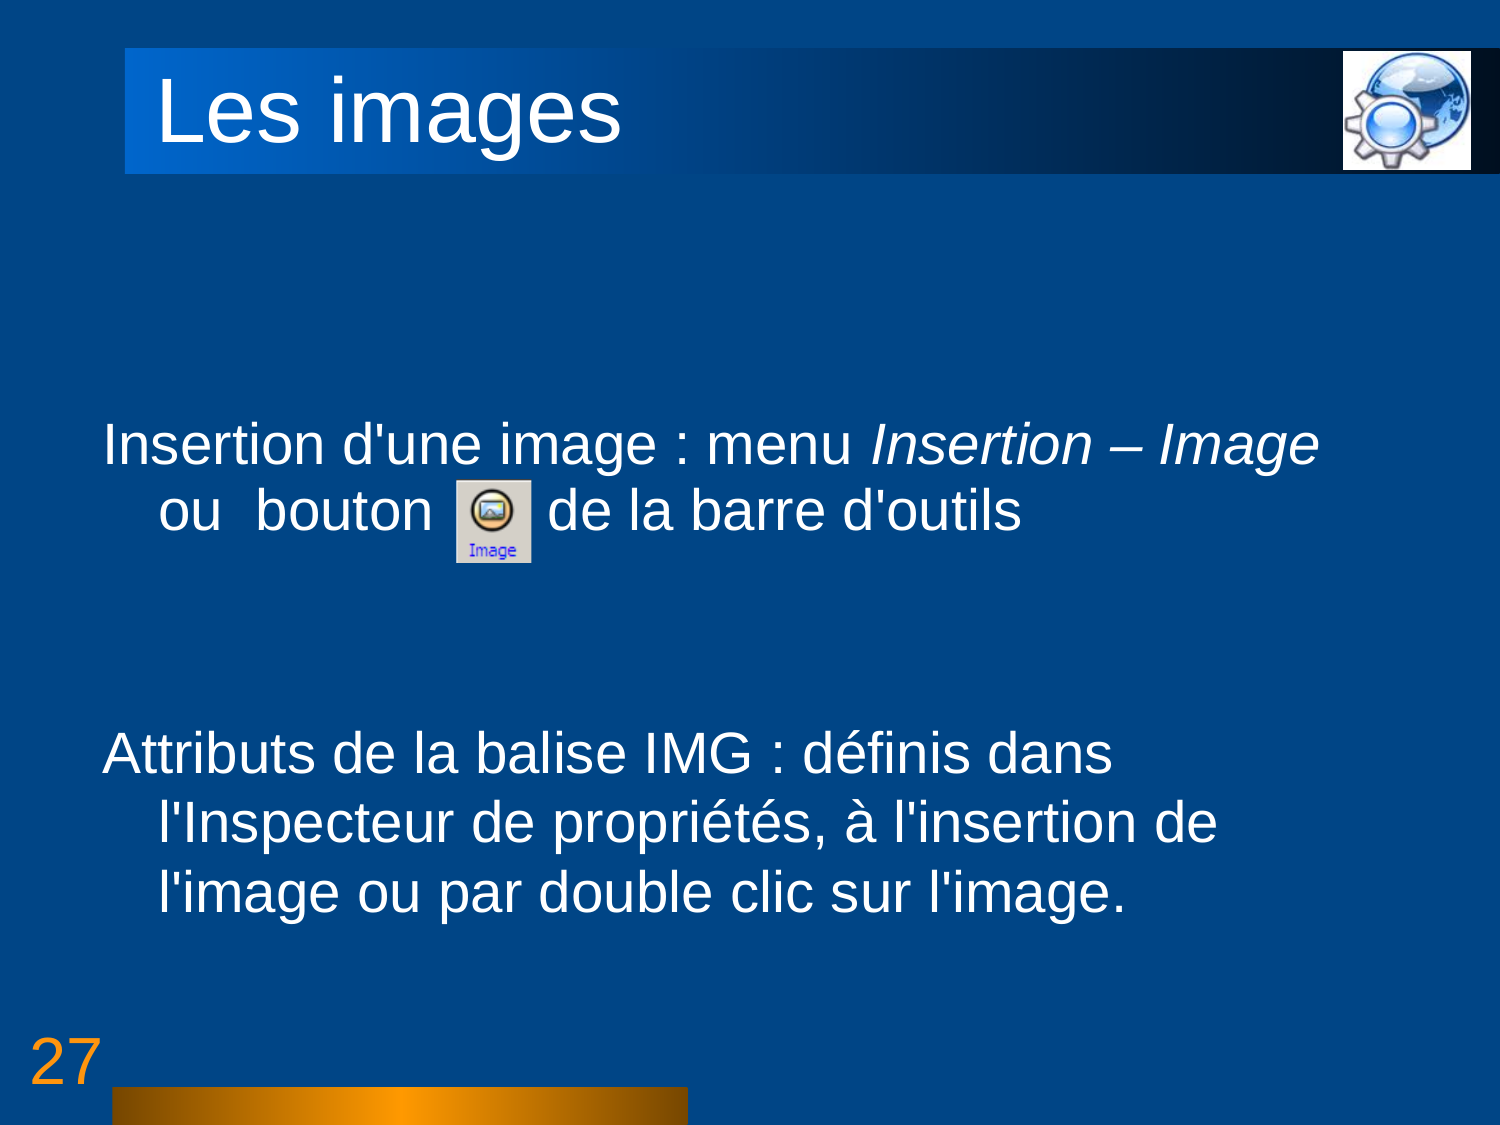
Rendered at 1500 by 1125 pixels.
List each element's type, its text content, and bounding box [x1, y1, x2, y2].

list Insertion d'une image : menu Insertion – Image ou bouton de la barre d'outils Attributs de la balise IMG : définis dans l'Inspecteur de propriétés, à l'insertion de l'image ou par double clic sur l'image. [87, 324, 1413, 1063]
picture [1416, 51, 1471, 170]
chart [456, 479, 532, 563]
title Les images [140, 17, 1416, 205]
